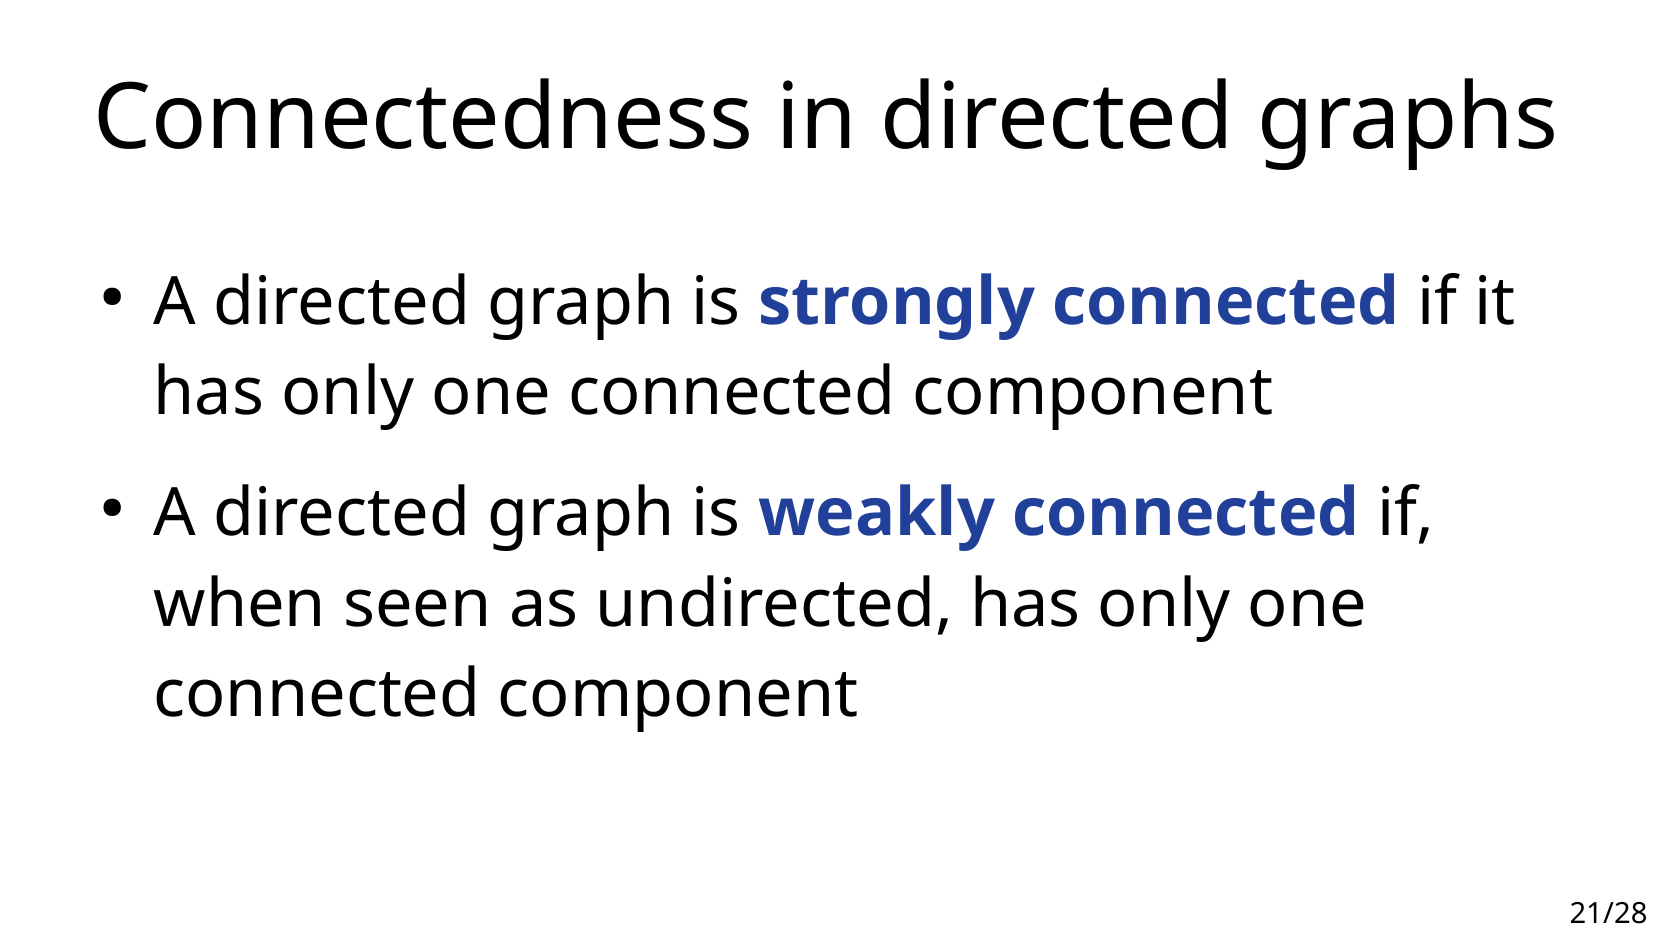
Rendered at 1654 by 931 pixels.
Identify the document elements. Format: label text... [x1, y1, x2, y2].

title Connectedness in directed graphs [82, 1, 1571, 226]
list A directed graph is strongly connected if it has only one connected component A directed graph is weakly connected if, when seen as undirected, has only one connected component [82, 253, 1571, 871]
